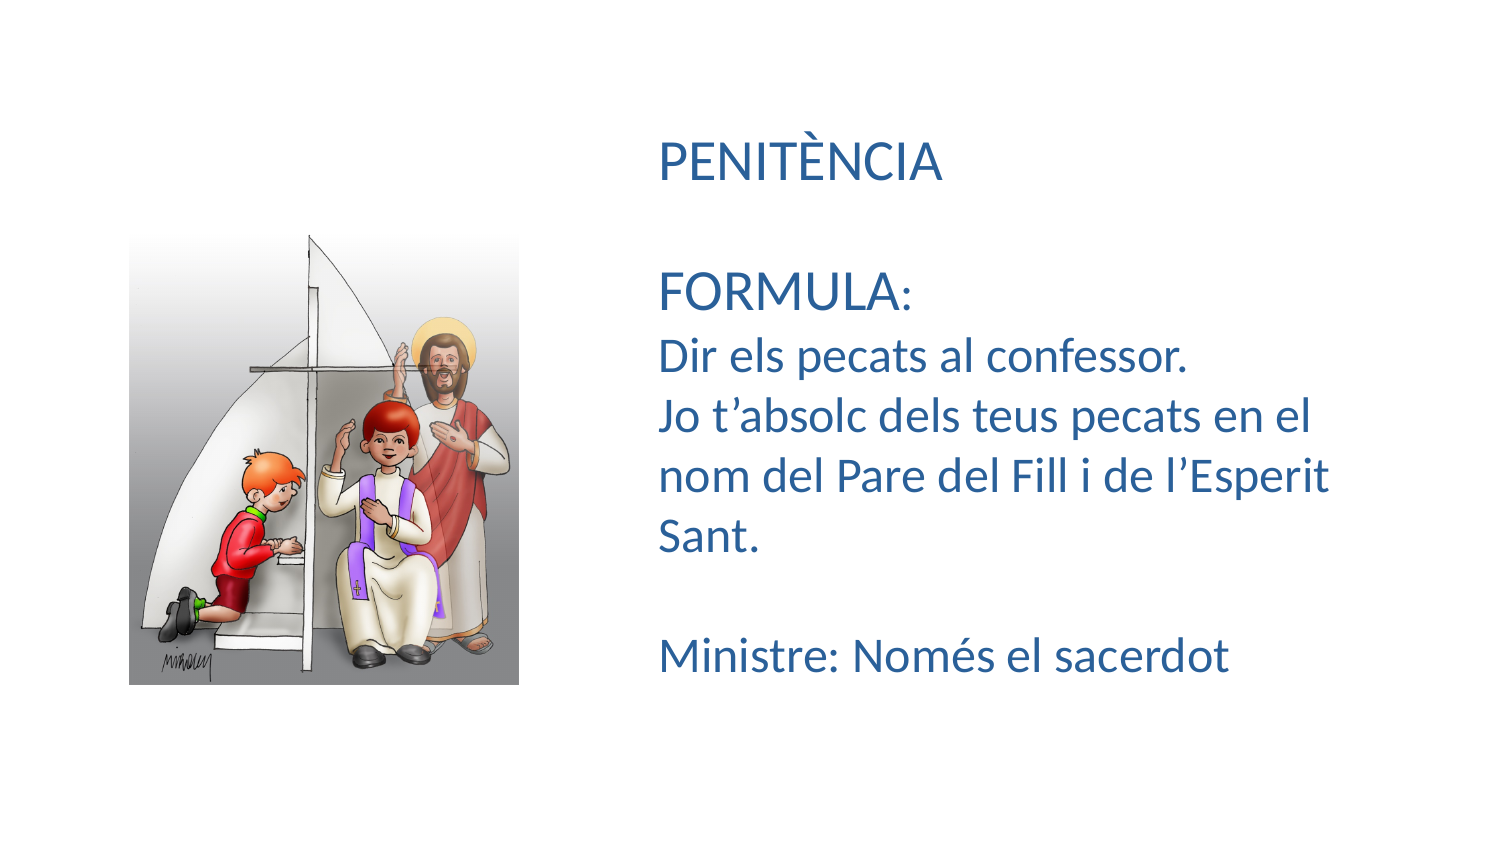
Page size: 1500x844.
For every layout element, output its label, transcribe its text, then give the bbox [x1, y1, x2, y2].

picture [129, 234, 519, 686]
text_box PENITÈNCIA FORMULA: Dir els pecats al confessor. Jo t’absolc dels teus pecats en el nom del Pare del Fill i de l’Esperit Sant. Ministre: Només el sacerdot [643, 114, 1431, 690]
